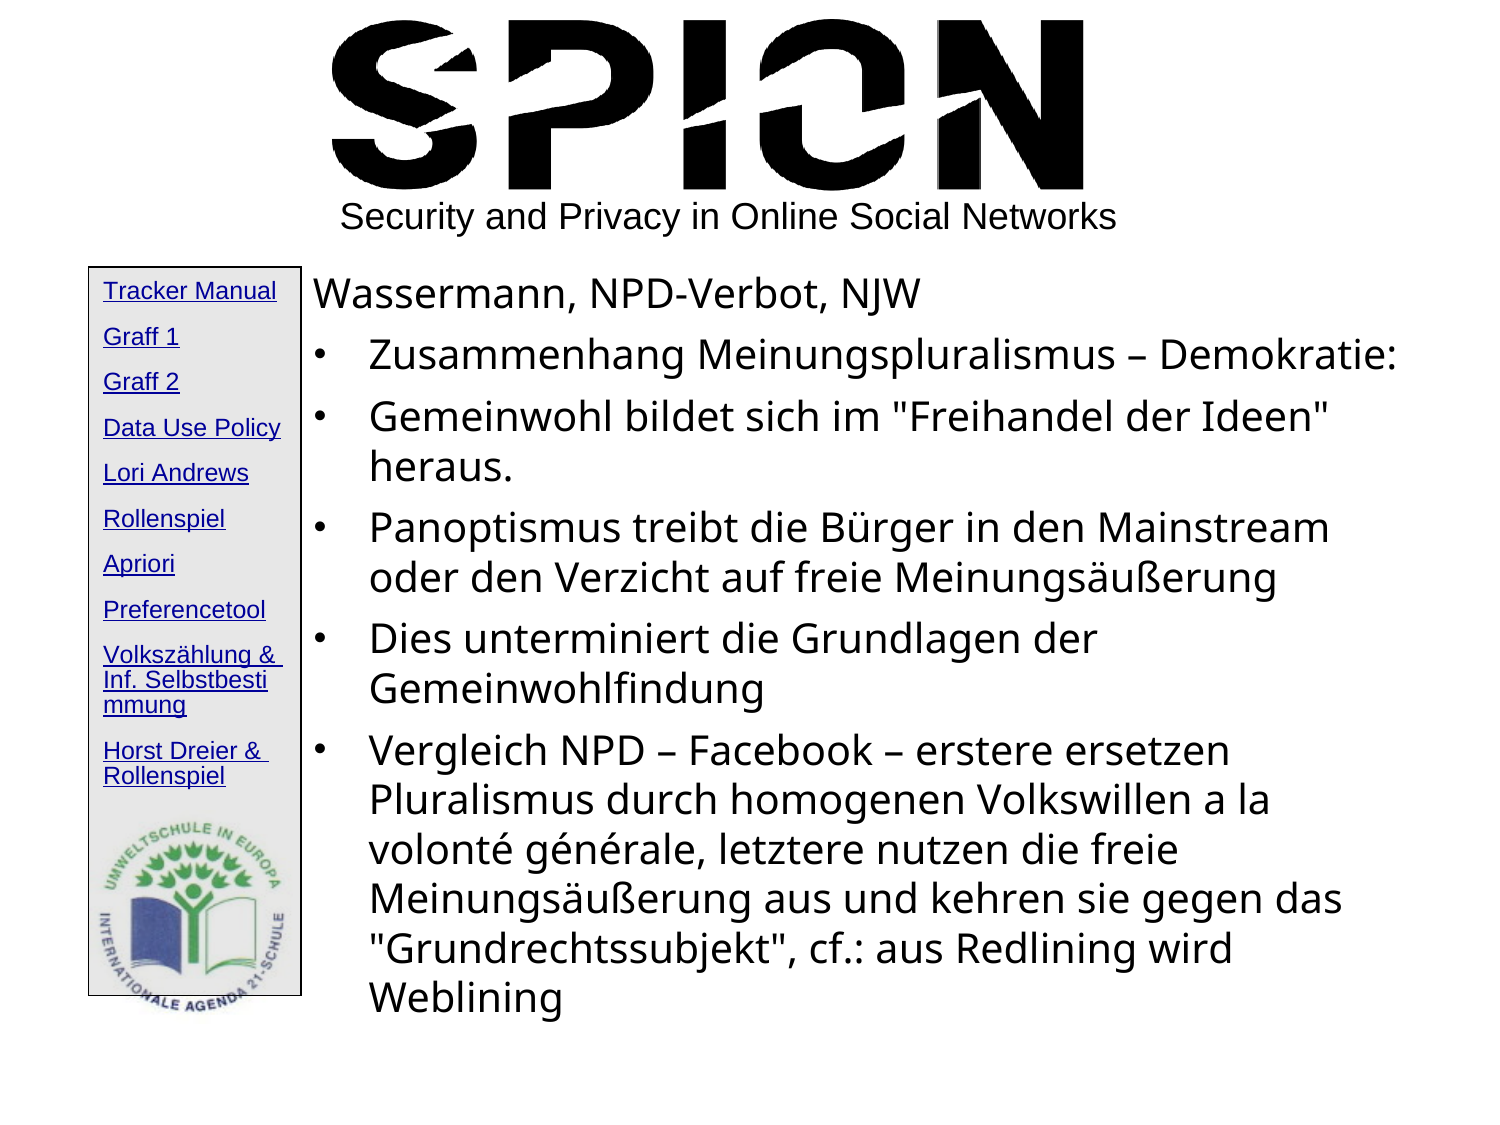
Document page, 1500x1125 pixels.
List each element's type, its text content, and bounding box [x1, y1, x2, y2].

list Wassermann, NPD-Verbot, NJW Zusammenhang Meinungspluralismus – Demokratie: Gemeinwohl bildet sich im "Freihandel der Ideen" heraus. Panoptismus treibt die Bürger in den Mainstream oder den Verzicht auf freie Meinungsäußerung Dies unterminiert die Grundlagen der Gemeinwohlfindung Vergleich NPD – Facebook – erstere ersetzen Pluralismus durch homogenen Volkswillen a la volonté générale, letztere nutzen die freie Meinungsäußerung aus und kehren sie gegen das "Grundrechtssubjekt", cf.: aus Redlining wird Weblining [312, 267, 1411, 1026]
picture [324, 0, 1093, 208]
picture [88, 996, 293, 1024]
